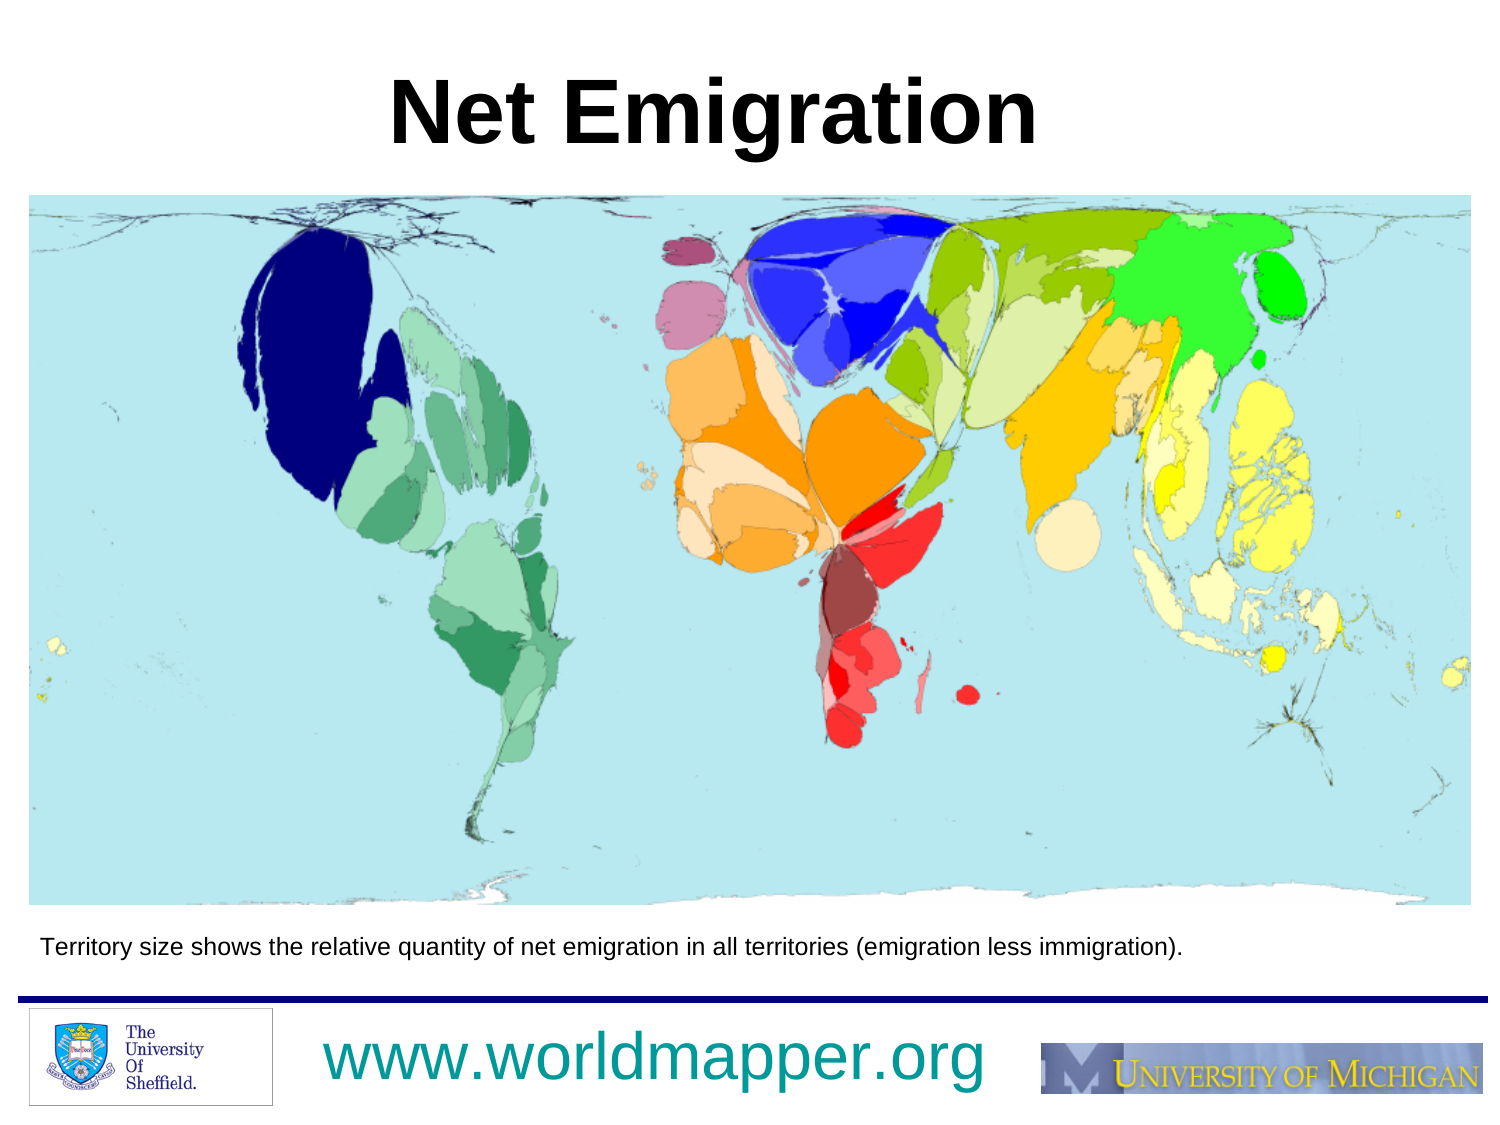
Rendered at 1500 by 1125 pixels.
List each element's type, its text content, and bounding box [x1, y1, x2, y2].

picture [29, 195, 1471, 905]
picture [1041, 1043, 1483, 1094]
picture [29, 1008, 273, 1106]
text_box Territory size shows the relative quantity of net emigration in all territories (emigration less immigration). [24, 925, 1201, 969]
title Net Emigration [76, 42, 1352, 195]
